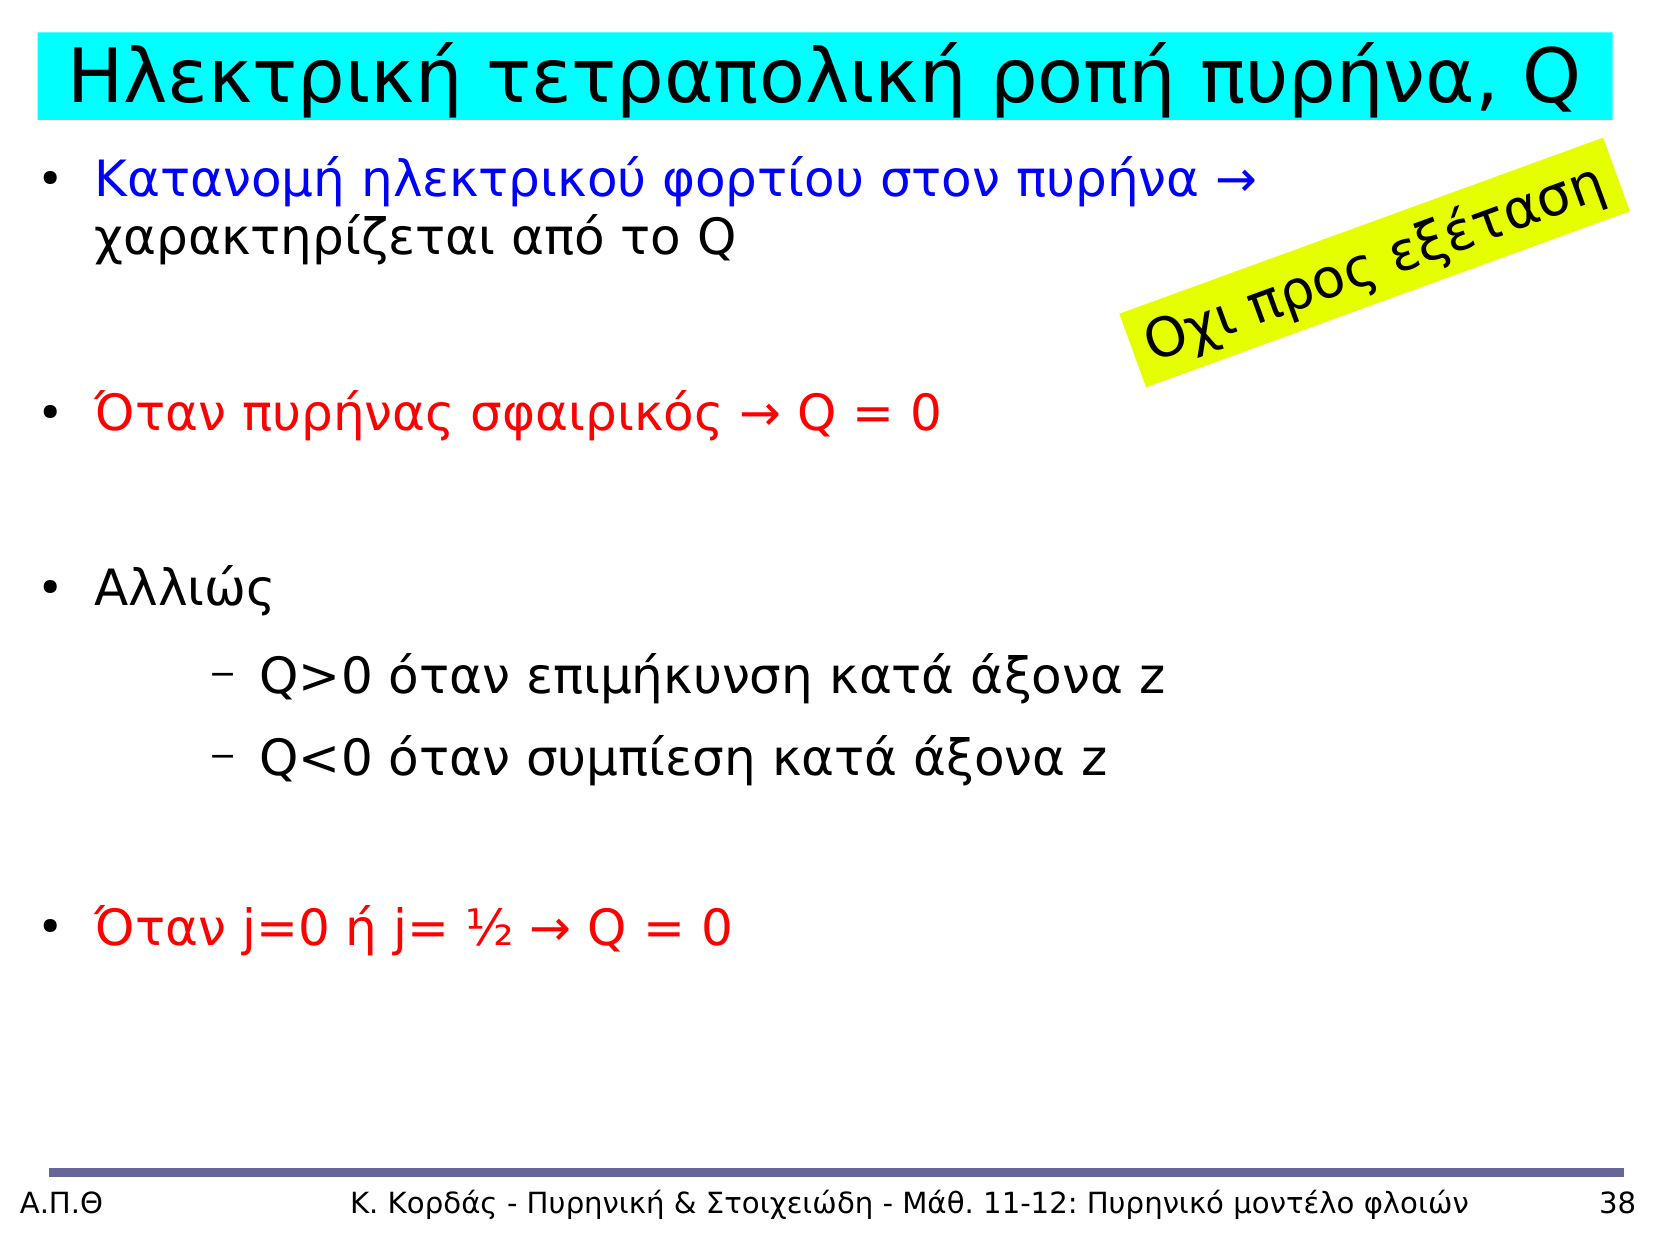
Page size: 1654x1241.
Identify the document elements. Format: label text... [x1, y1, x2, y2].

list Κατανομή ηλεκτρικού φορτίου στον πυρήνα → χαρακτηρίζεται από το Q Όταν πυρήνας σφαιρικός → Q = 0 Αλλιώς Q>0 όταν επιμήκυνση κατά άξονα z Q<0 όταν συμπίεση κατά άξονα z Όταν j=0 ή j= ½ → Q = 0 [23, 150, 1554, 1112]
text_box Οχι προς εξέταση [1119, 137, 1630, 388]
title Ηλεκτρική τετραπολική ροπή πυρήνα, Q [37, 32, 1613, 120]
